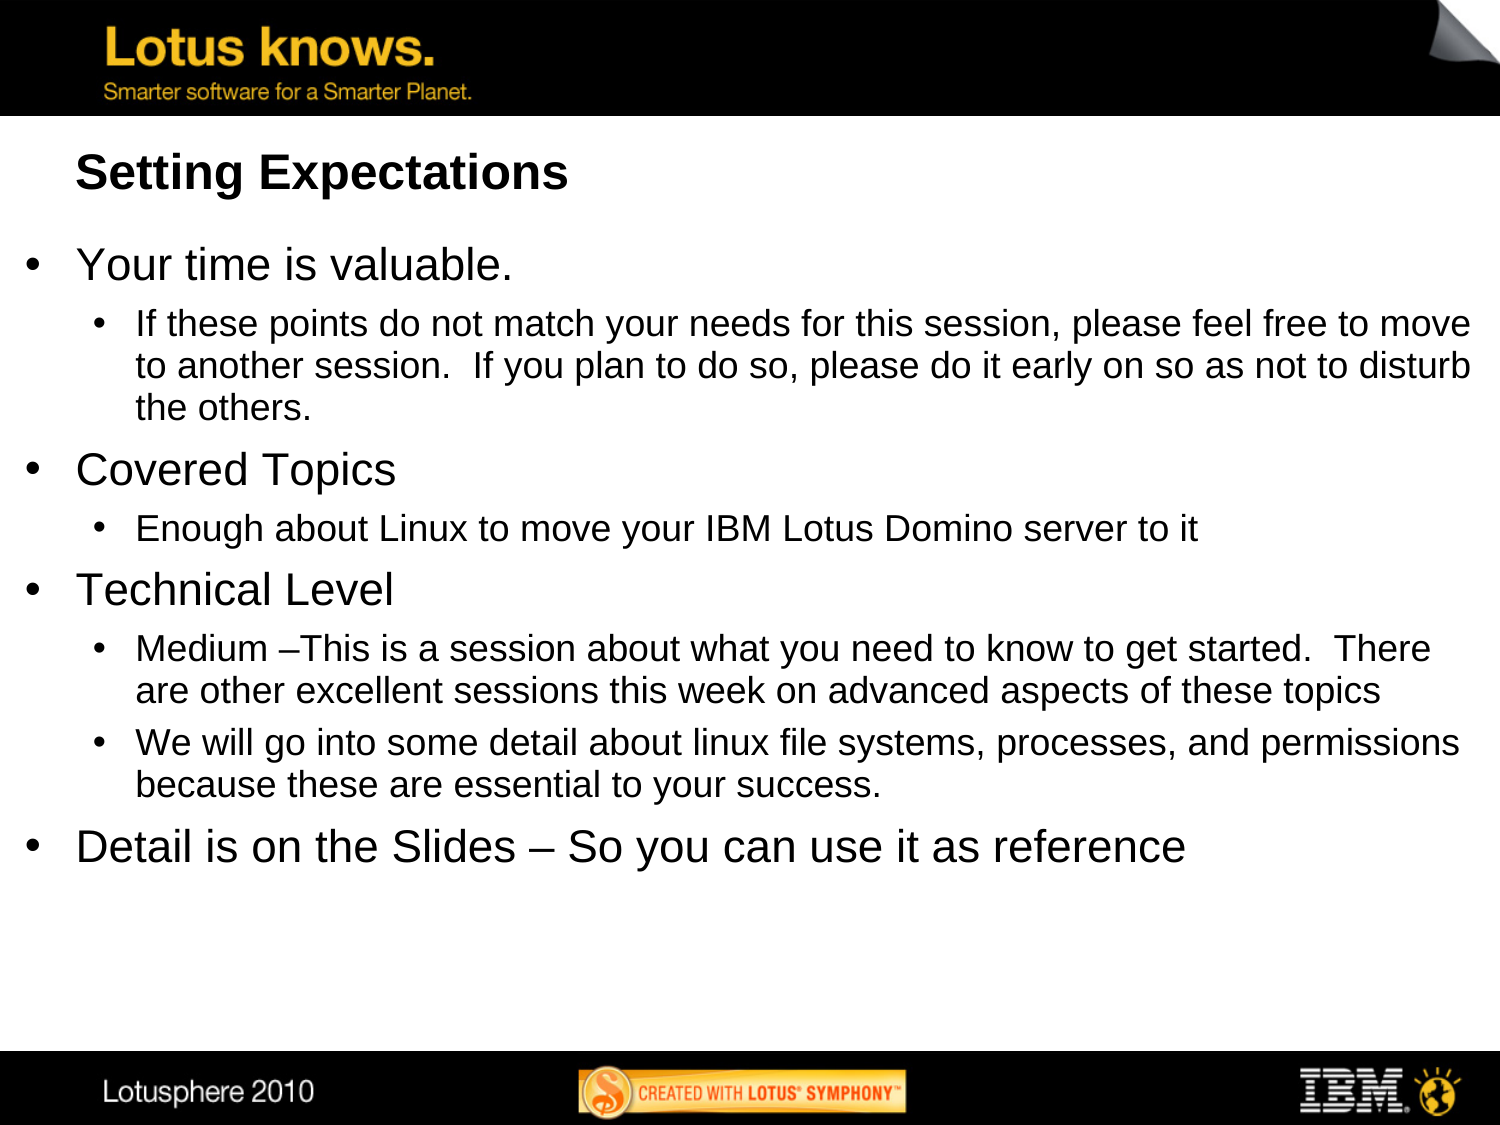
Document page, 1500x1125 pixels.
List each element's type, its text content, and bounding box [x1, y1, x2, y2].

picture [0, 1053, 1500, 1125]
list Your time is valuable. If these points do not match your needs for this session, please feel free to move to another session. If you plan to do so, please do it early on so as not to disturb the others. Covered Topics Enough about Linux to move your IBM Lotus Domino server to it Technical Level Medium –This is a session about what you need to know to get started. There are other excellent sessions this week on advanced aspects of these topics We will go into some detail about linux file systems, processes, and permissions because these are essential to your success. Detail is on the Slides – So you can use it as reference [24, 237, 1476, 1026]
picture [0, 0, 1500, 114]
title Setting Expectations [74, 137, 1475, 200]
